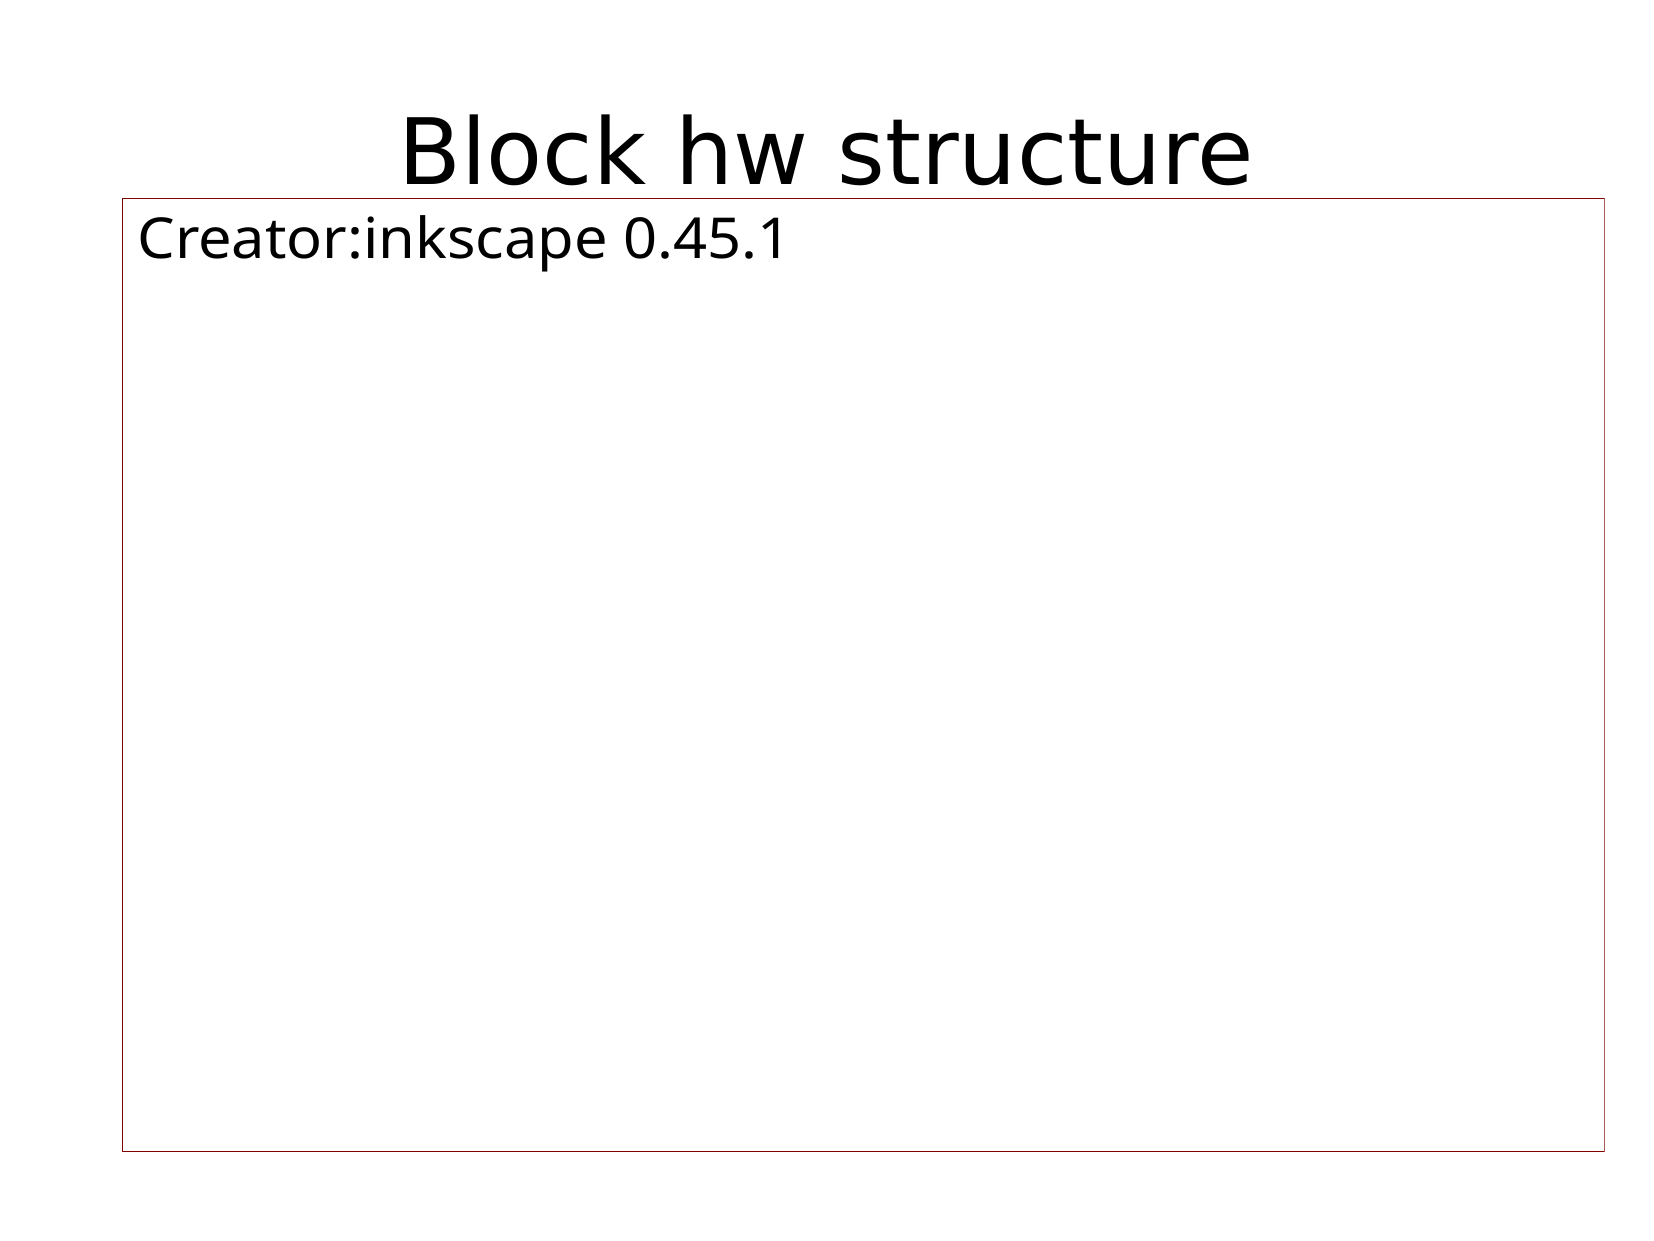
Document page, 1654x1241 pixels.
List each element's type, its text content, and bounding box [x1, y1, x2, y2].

picture [118, 195, 1605, 1152]
title Block hw structure [82, 56, 1571, 250]
